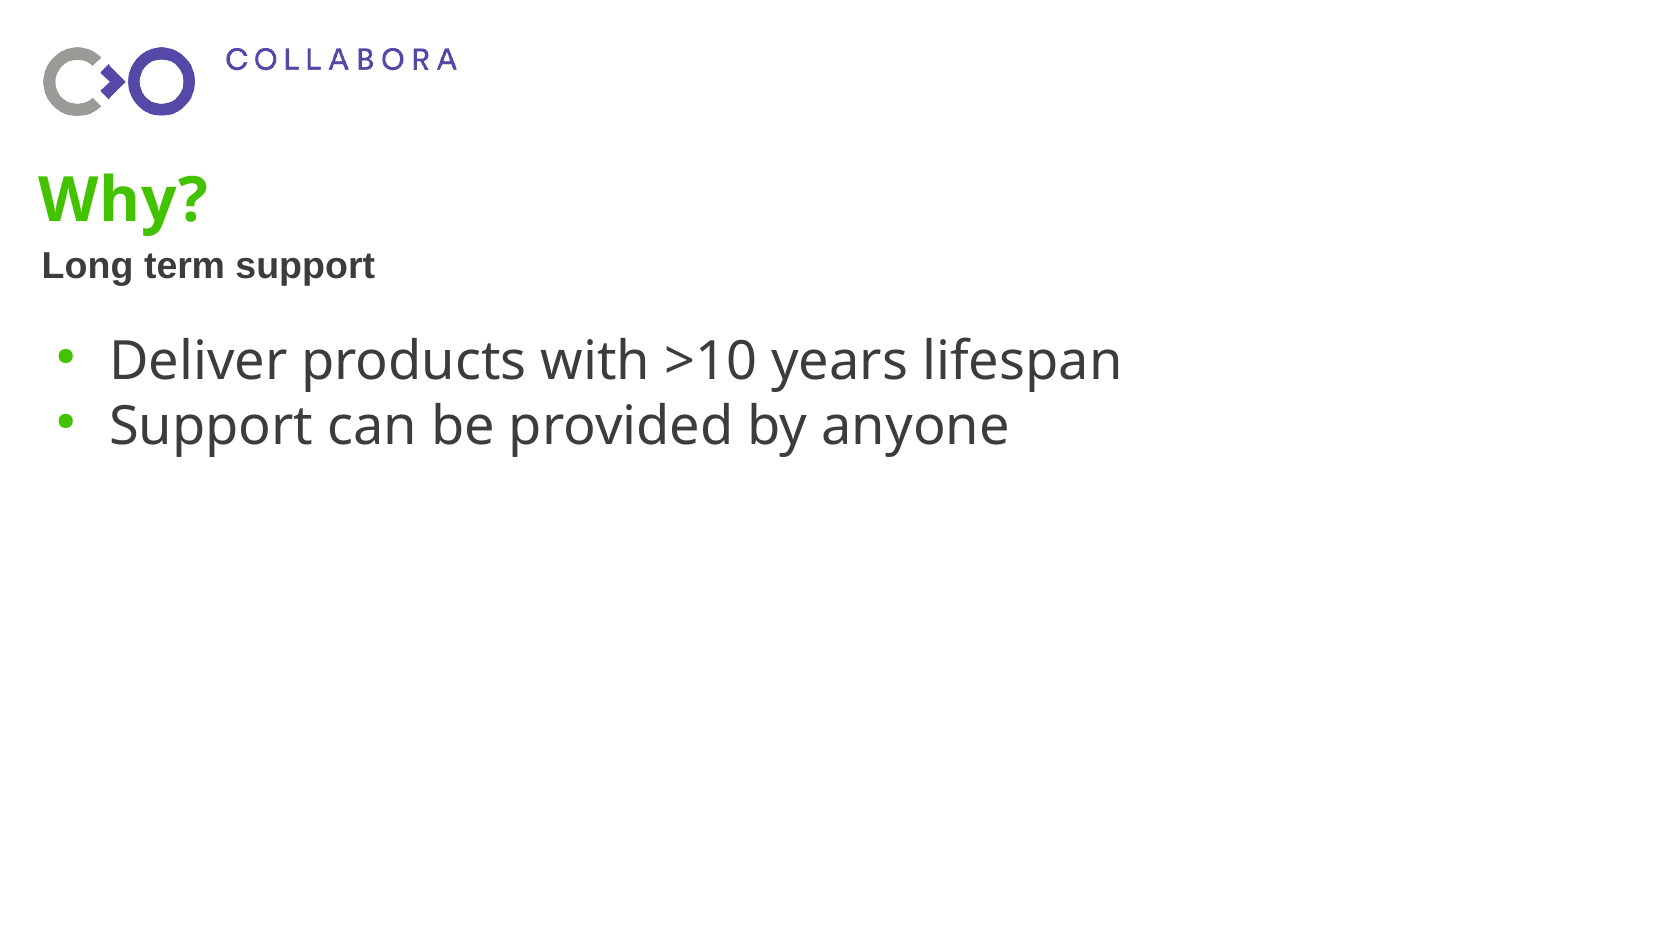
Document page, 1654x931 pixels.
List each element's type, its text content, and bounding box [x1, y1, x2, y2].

list Deliver products with >10 years lifespan Support can be provided by anyone [38, 325, 1614, 581]
title Why? [38, 159, 1614, 216]
text_box Long term support [41, 240, 1614, 290]
picture [43, 47, 457, 116]
